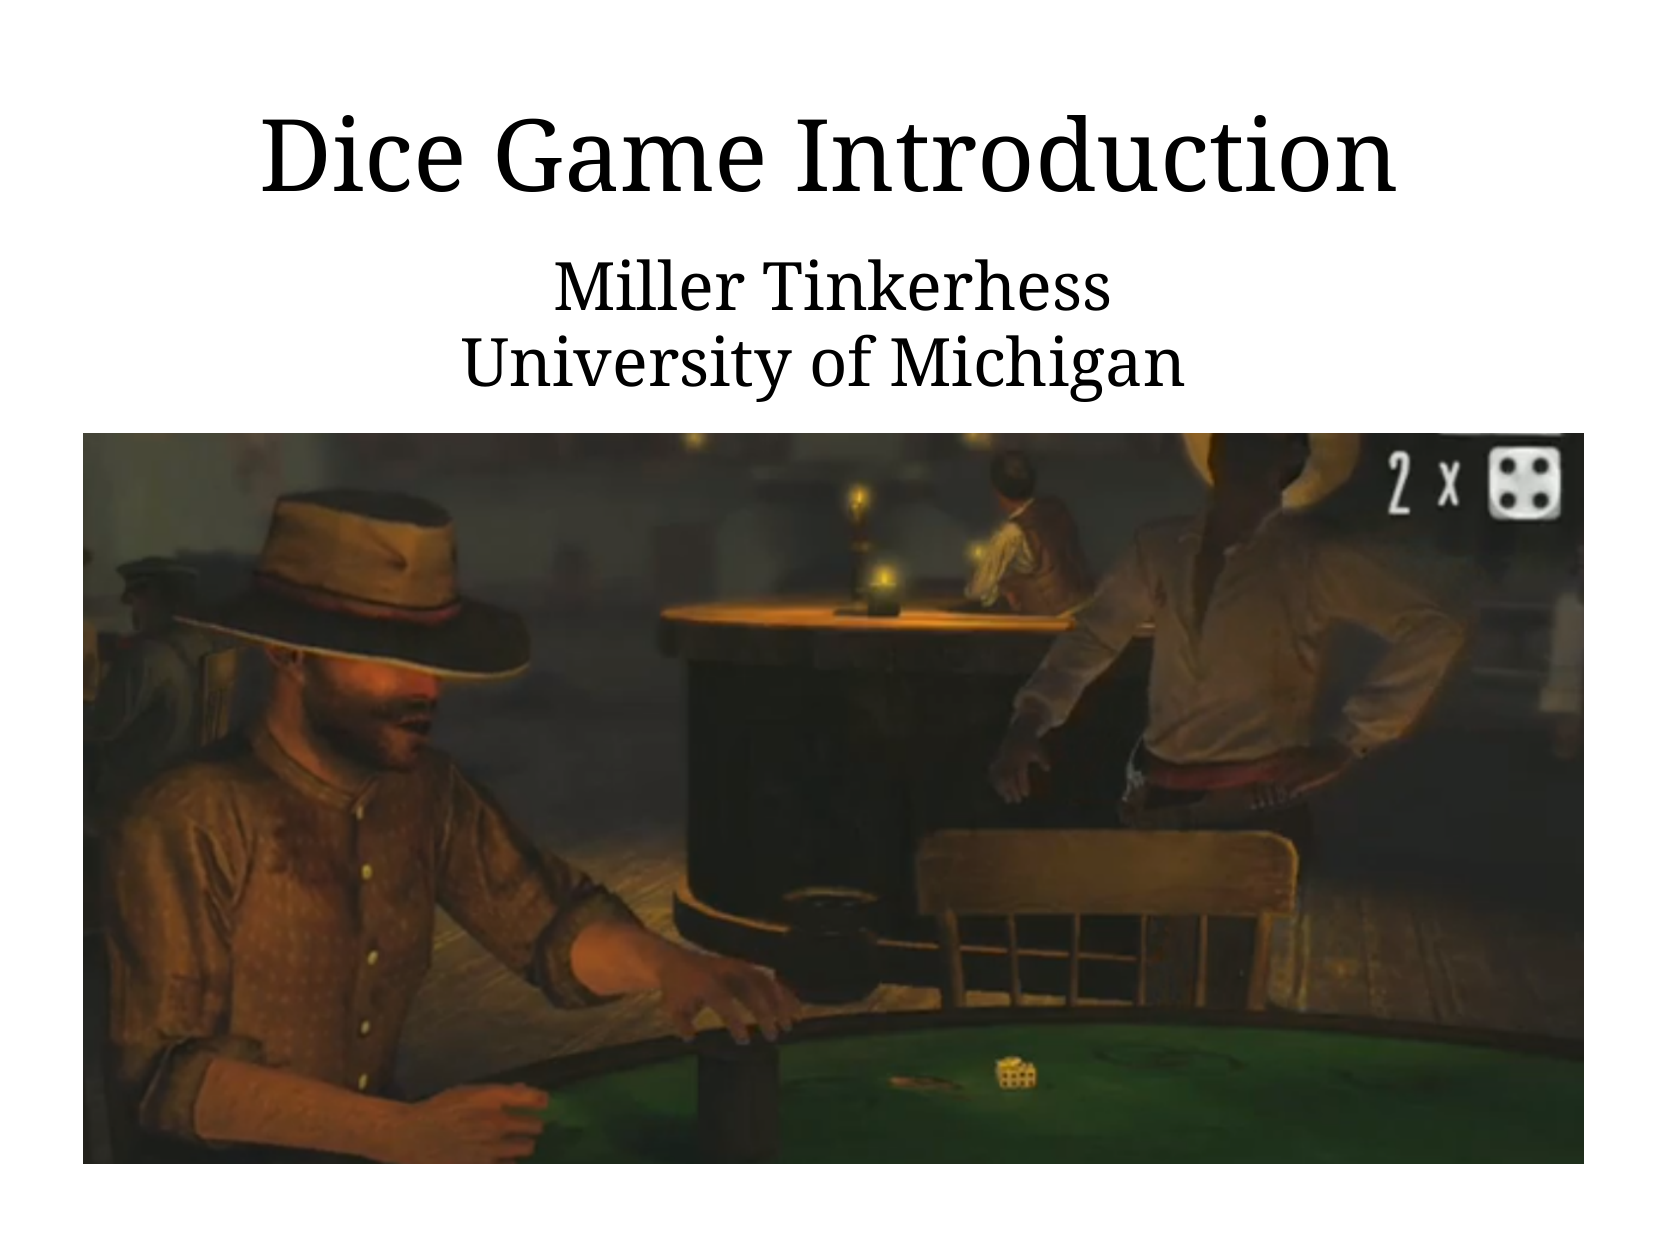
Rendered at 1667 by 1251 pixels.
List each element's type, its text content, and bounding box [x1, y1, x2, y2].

picture [83, 433, 1584, 1164]
subtitle Miller Tinkerhess University of Michigan [290, 249, 1376, 406]
title Dice Game Introduction [123, 99, 1510, 300]
